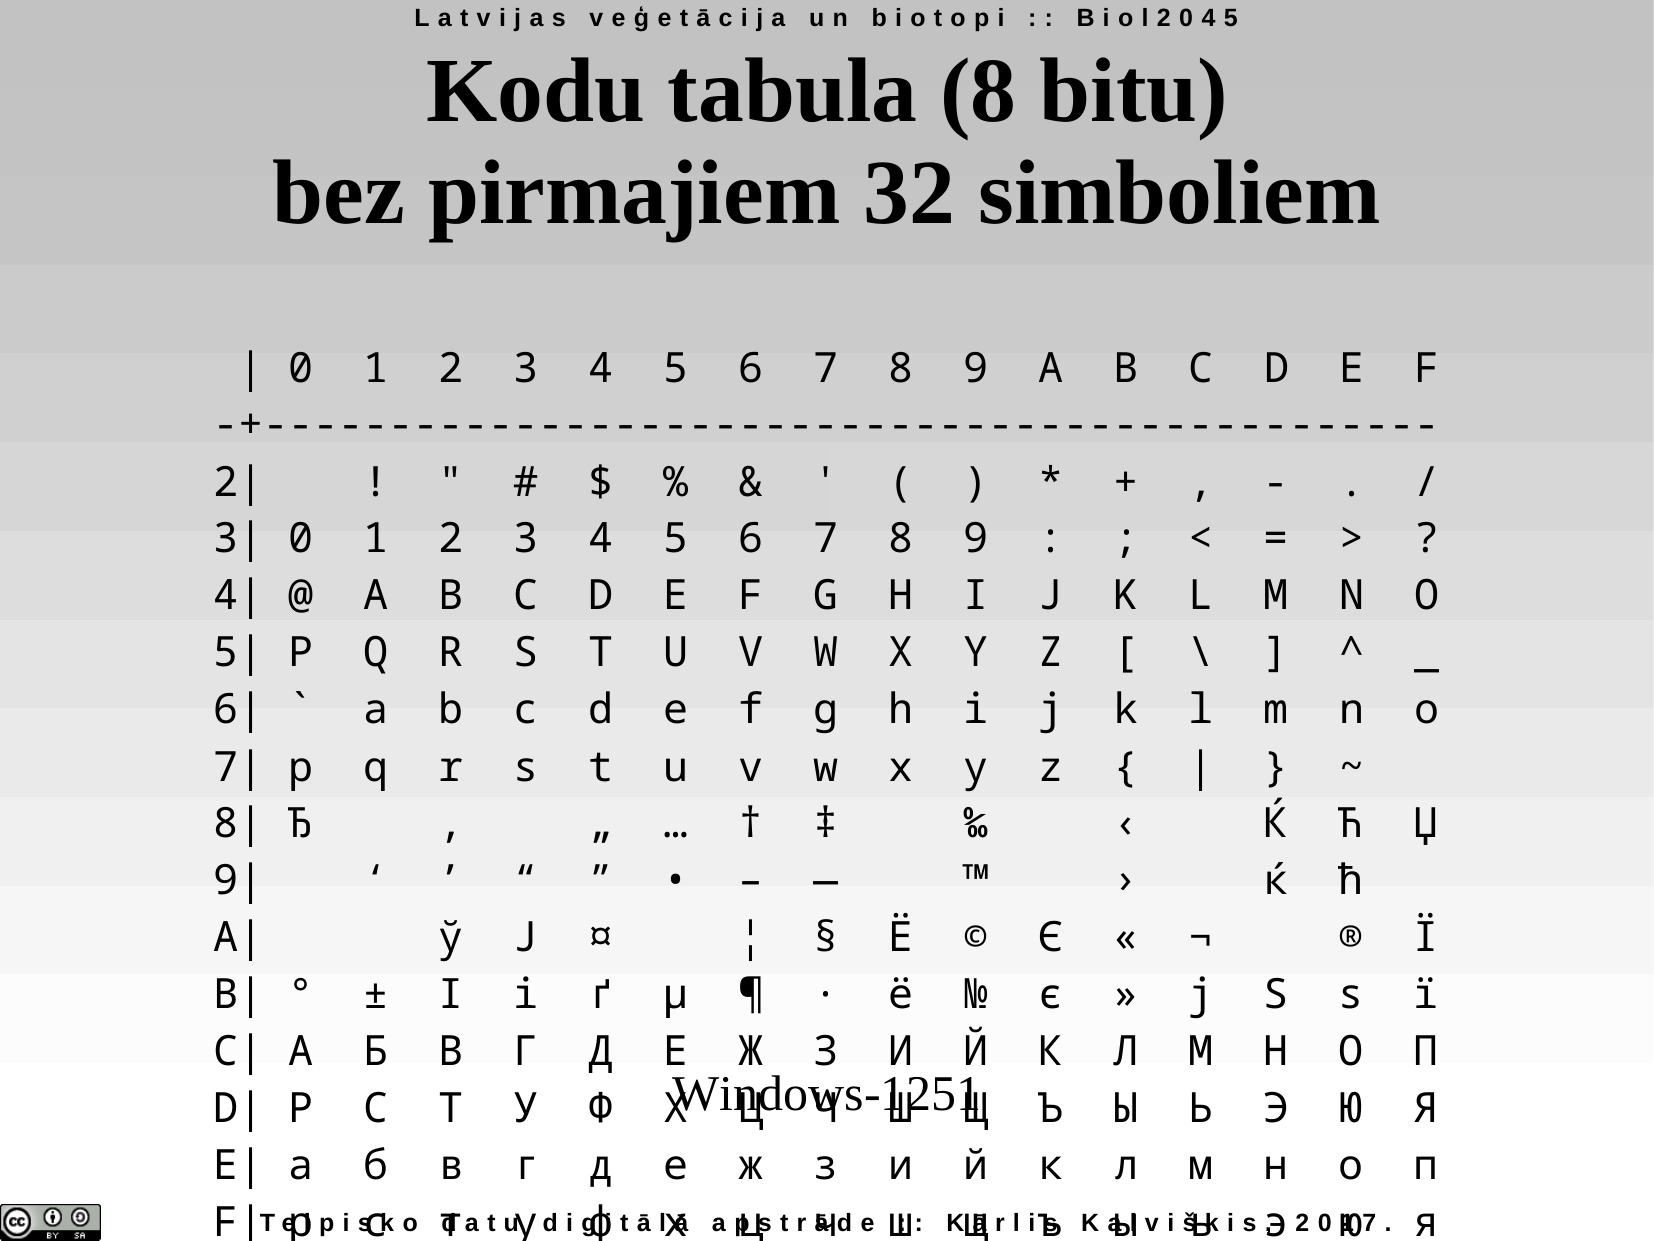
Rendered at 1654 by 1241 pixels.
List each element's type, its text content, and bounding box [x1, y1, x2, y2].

picture [602, 1216, 606, 1233]
picture [0, 0, 1654, 1241]
picture [595, 1216, 599, 1233]
text_box Windows-1251 [673, 1070, 981, 1116]
text_box | 0 1 2 3 4 5 6 7 8 9 A B C D E F -+----------------------------------------------- 2| ! " # $ % & ' ( ) * + , - . / 3| 0 1 2 3 4 5 6 7 8 9 : ; < = > ? 4| @ A B C D E F G H I J K L M N O 5| P Q R S T U V W X Y Z [ \ ] ^ _ 6| ` a b c d e f g h i j k l m n o 7| p q r s t u v w x y z { | } ~ 8| Ђ ‚ „ … † ‡ ‰ ‹ Ќ Ћ Џ 9| ‘ ’ “ ” • – — ™ › ќ ћ A| ў Ј ¤ ¦ § Ё © Є « ¬ ® Ї B| ° ± І і ґ µ ¶ · ё № є » ј Ѕ ѕ ї C| А Б В Г Д Е Ж З И Й К Л М Н О П D| Р С Т У Ф Х Ц Ч Ш Щ Ъ Ы Ь Э Ю Я E| а б в г д е ж з и й к л м н о п F| р с т у ф х ц ч ш щ ъ ы ь э ю я [213, 337, 1439, 1094]
picture [295, 1216, 305, 1233]
title Kodu tabula (8 bitu) bez pirmajiem 32 simboliem [59, 37, 1596, 246]
picture [586, 1220, 591, 1229]
